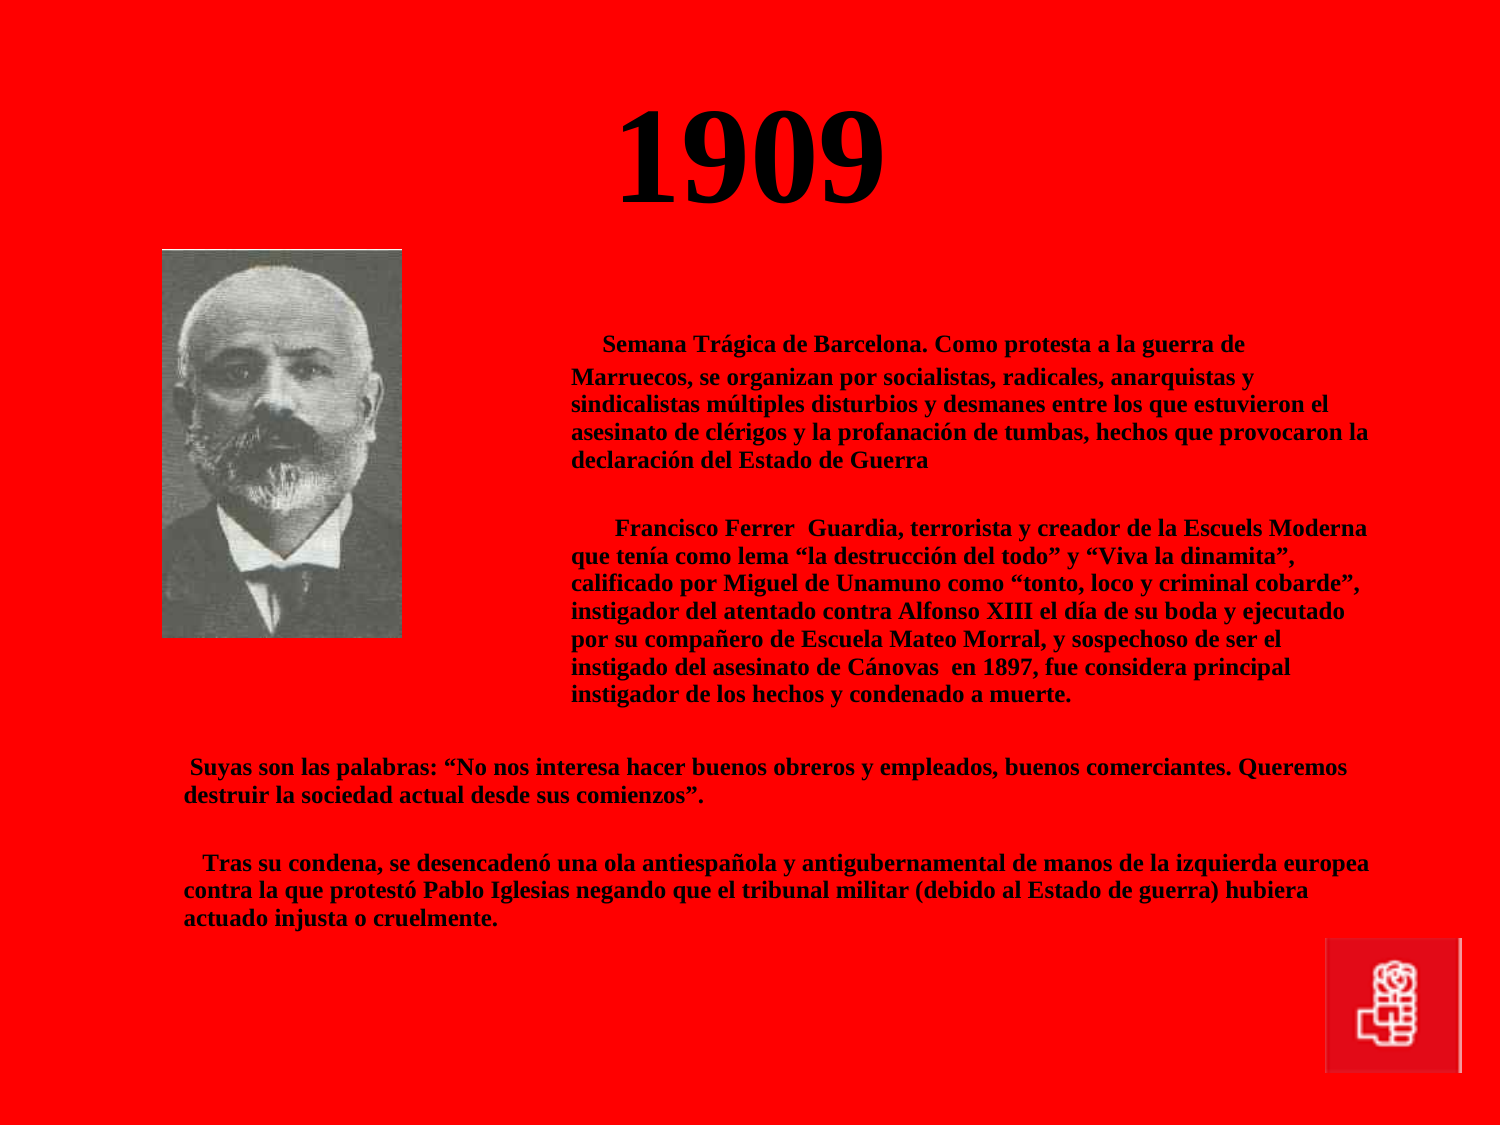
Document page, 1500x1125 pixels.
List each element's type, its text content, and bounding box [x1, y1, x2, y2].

picture [1325, 938, 1462, 1073]
list Suyas son las palabras: “No nos interesa hacer buenos obreros y empleados, buenos comerciantes. Queremos destruir la sociedad actual desde sus comienzos”. Tras su condena, se desencadenó una ola antiespañola y antigubernamental de manos de la izquierda europea contra la que protestó Pablo Iglesias negando que el tribunal militar (debido al Estado de guerra) hubiera actuado injusta o cruelmente. [112, 674, 1388, 1000]
list Semana Trágica de Barcelona. Como protesta a la guerra de Marruecos, se organizan por socialistas, radicales, anarquistas y sindicalistas múltiples disturbios y desmanes entre los que estuvieron el asesinato de clérigos y la profanación de tumbas, hechos que provocaron la declaración del Estado de Guerra Francisco Ferrer Guardia, terrorista y creador de la Escuels Moderna que tenía como lema “la destrucción del todo” y “Viva la dinamita”, calificado por Miguel de Unamuno como “tonto, loco y criminal cobarde”, instigador del atentado contra Alfonso XIII el día de su boda y ejecutado por su compañero de Escuela Mateo Morral, y sospechoso de ser el instigado del asesinato de Cánovas en 1897, fue considera principal instigador de los hechos y condenado a muerte. [500, 299, 1388, 674]
title 1909 [112, 62, 1388, 250]
picture [162, 249, 402, 638]
